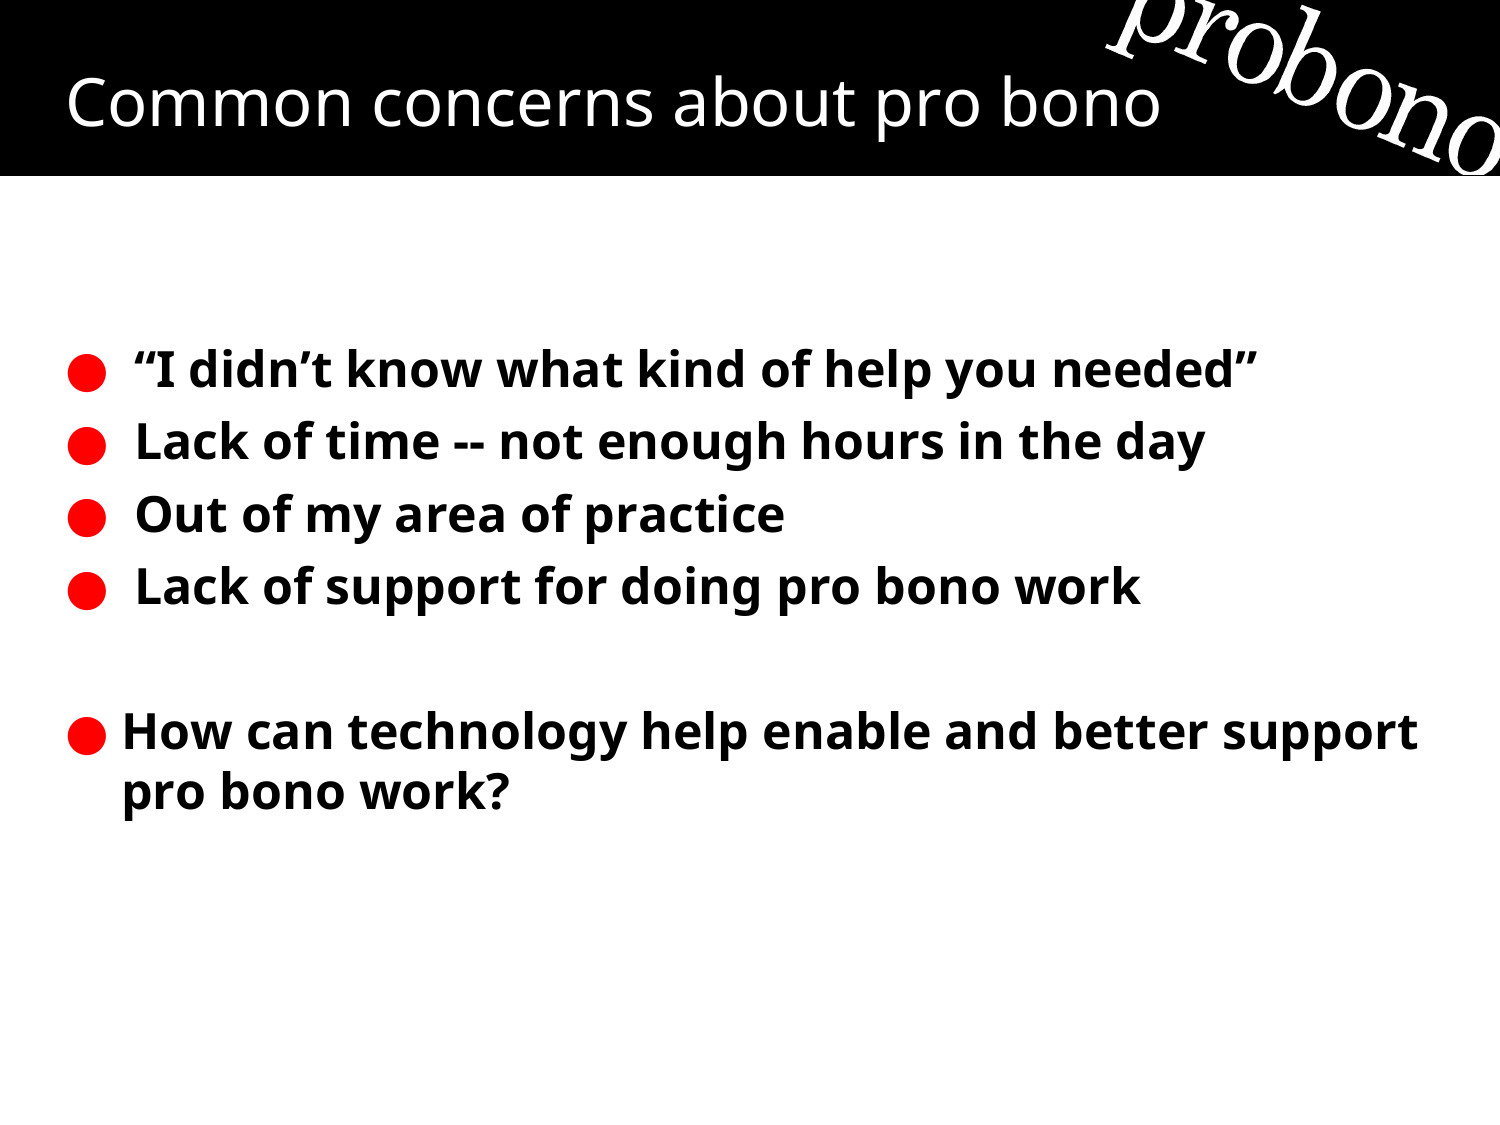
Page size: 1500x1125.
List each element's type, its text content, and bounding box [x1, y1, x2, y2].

list “I didn’t know what kind of help you needed” Lack of time -- not enough hours in the day Out of my area of practice Lack of support for doing pro bono work How can technology help enable and better support pro bono work? [50, 237, 1450, 976]
title Common concerns about pro bono [50, 49, 1238, 150]
